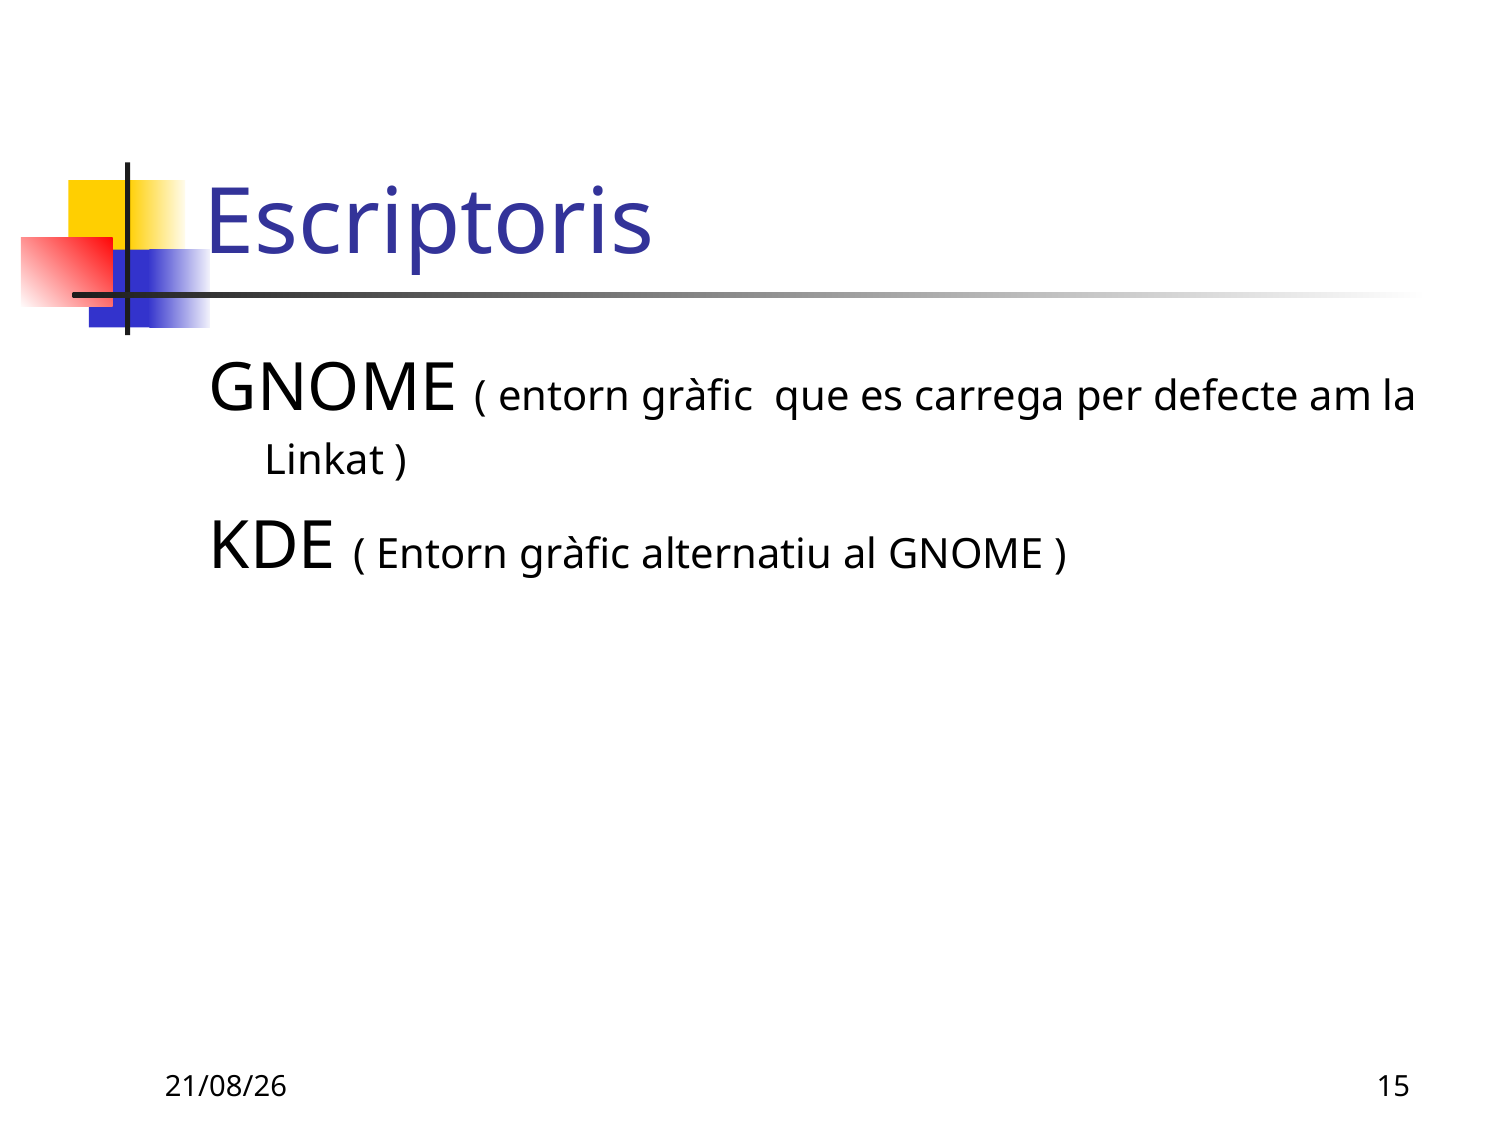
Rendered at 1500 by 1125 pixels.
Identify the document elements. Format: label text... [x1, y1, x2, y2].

title Escriptoris [188, 101, 1468, 289]
list GNOME ( entorn gràfic que es carrega per defecte am la Linkat ) KDE ( Entorn gràfic alternatiu al GNOME ) [193, 331, 1469, 1007]
